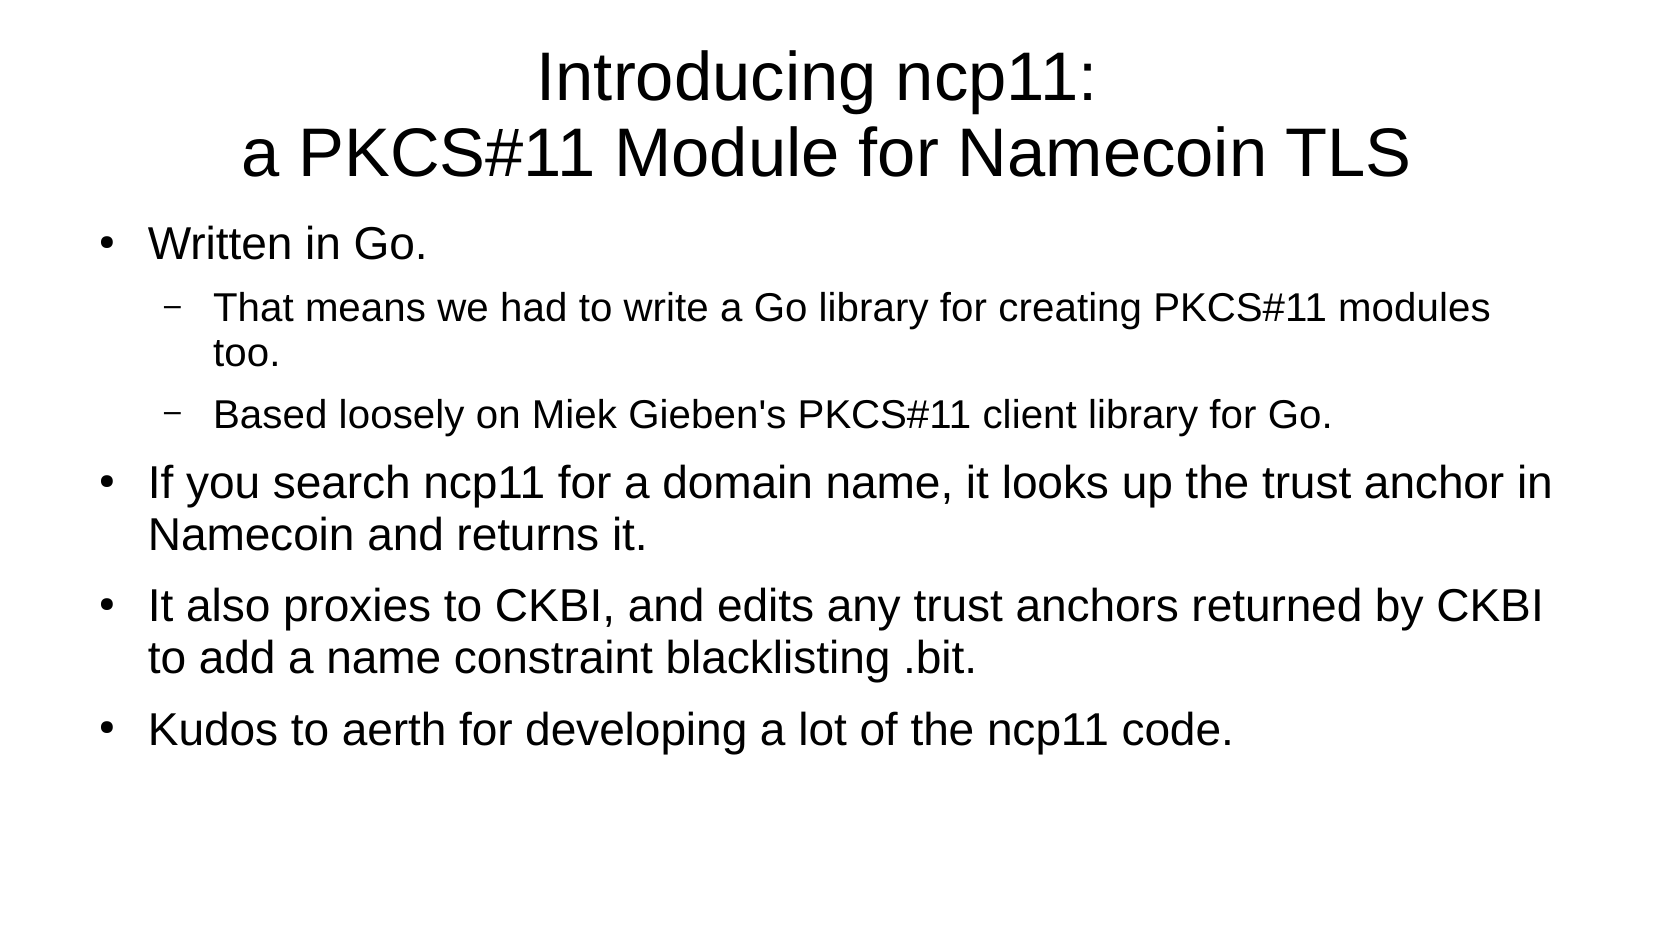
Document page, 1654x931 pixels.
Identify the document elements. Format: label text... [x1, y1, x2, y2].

title Introducing ncp11: a PKCS#11 Module for Namecoin TLS [82, 37, 1571, 193]
list Written in Go. That means we had to write a Go library for creating PKCS#11 modules too. Based loosely on Miek Gieben's PKCS#11 client library for Go. If you search ncp11 for a domain name, it looks up the trust anchor in Namecoin and returns it. It also proxies to CKBI, and edits any trust anchors returned by CKBI to add a name constraint blacklisting .bit. Kudos to aerth for developing a lot of the ncp11 code. [82, 217, 1571, 757]
